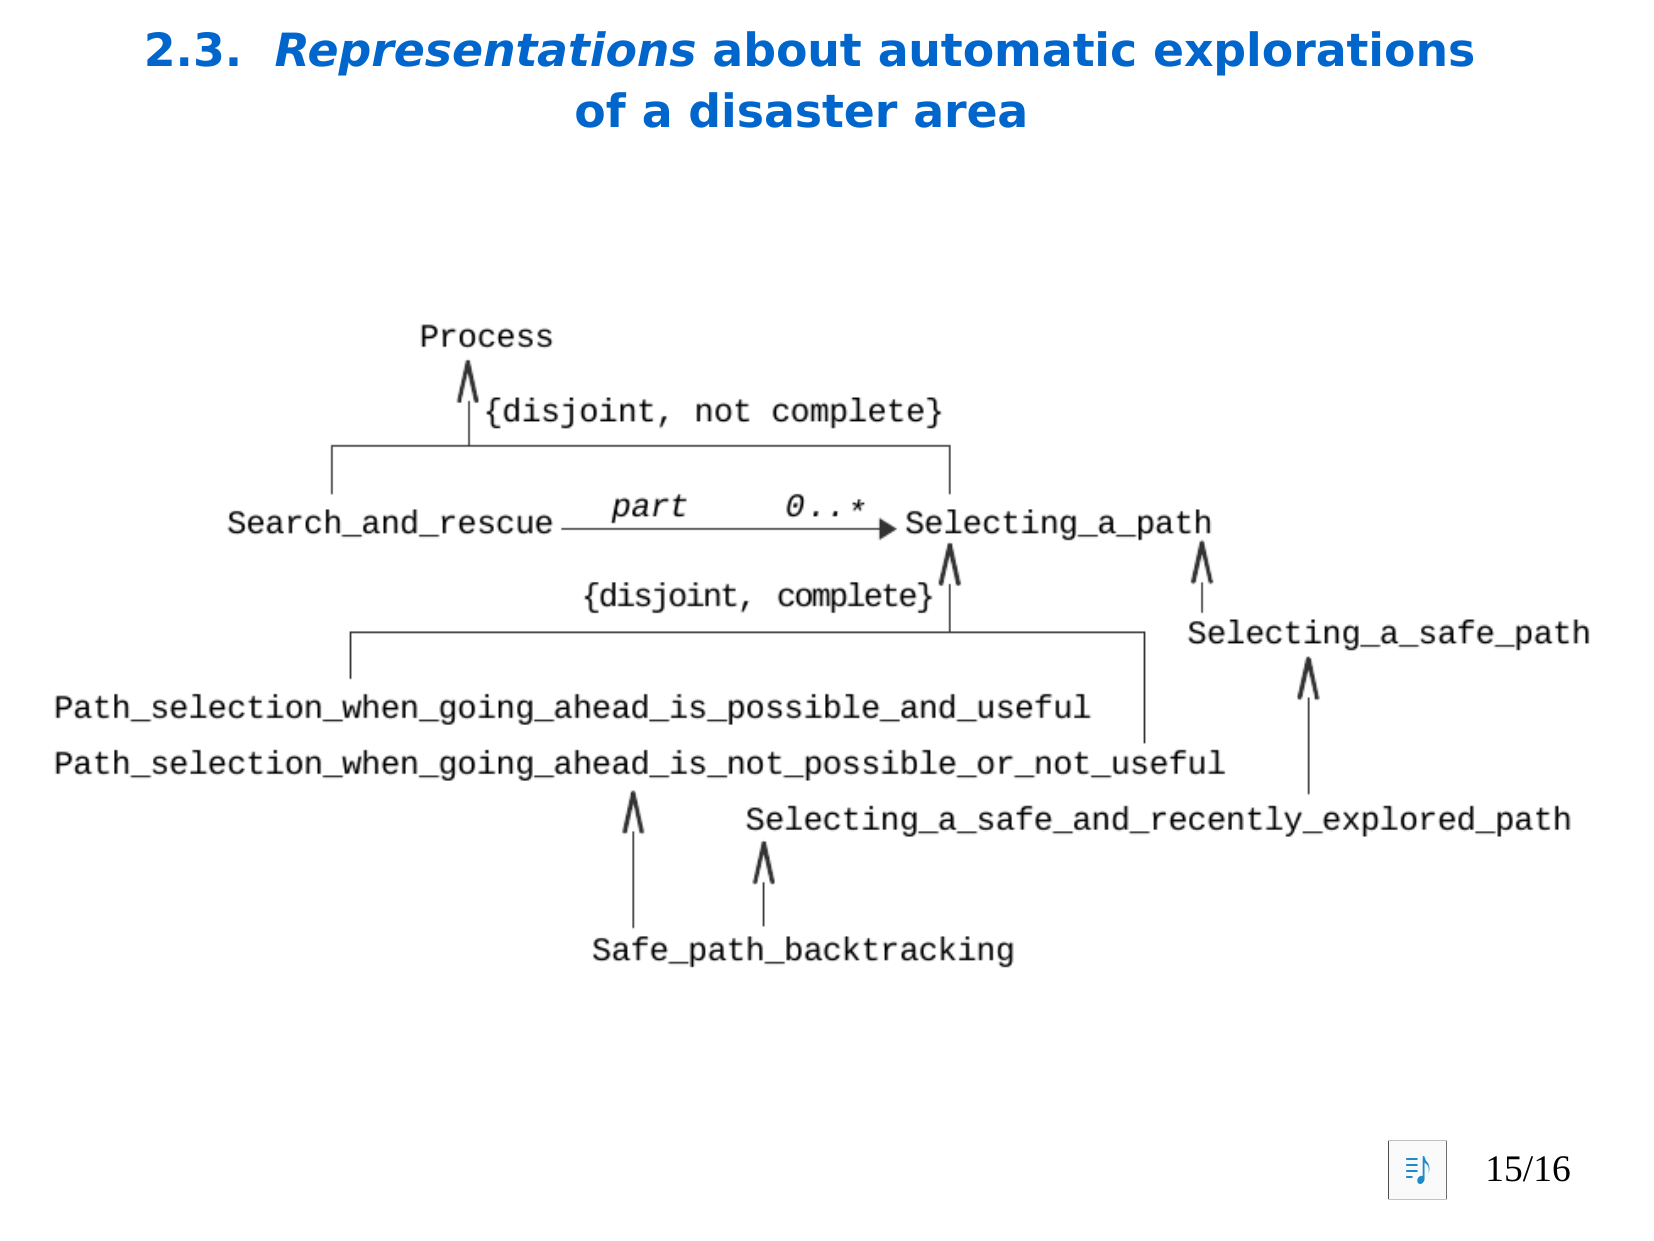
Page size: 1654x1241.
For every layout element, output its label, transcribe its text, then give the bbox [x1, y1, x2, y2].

title 2.3. Representations about automatic explorations of a disaster area [0, 4, 1651, 151]
text_box [1387, 1140, 1448, 1201]
subtitle [37, 212, 1576, 1138]
picture [47, 320, 1596, 969]
